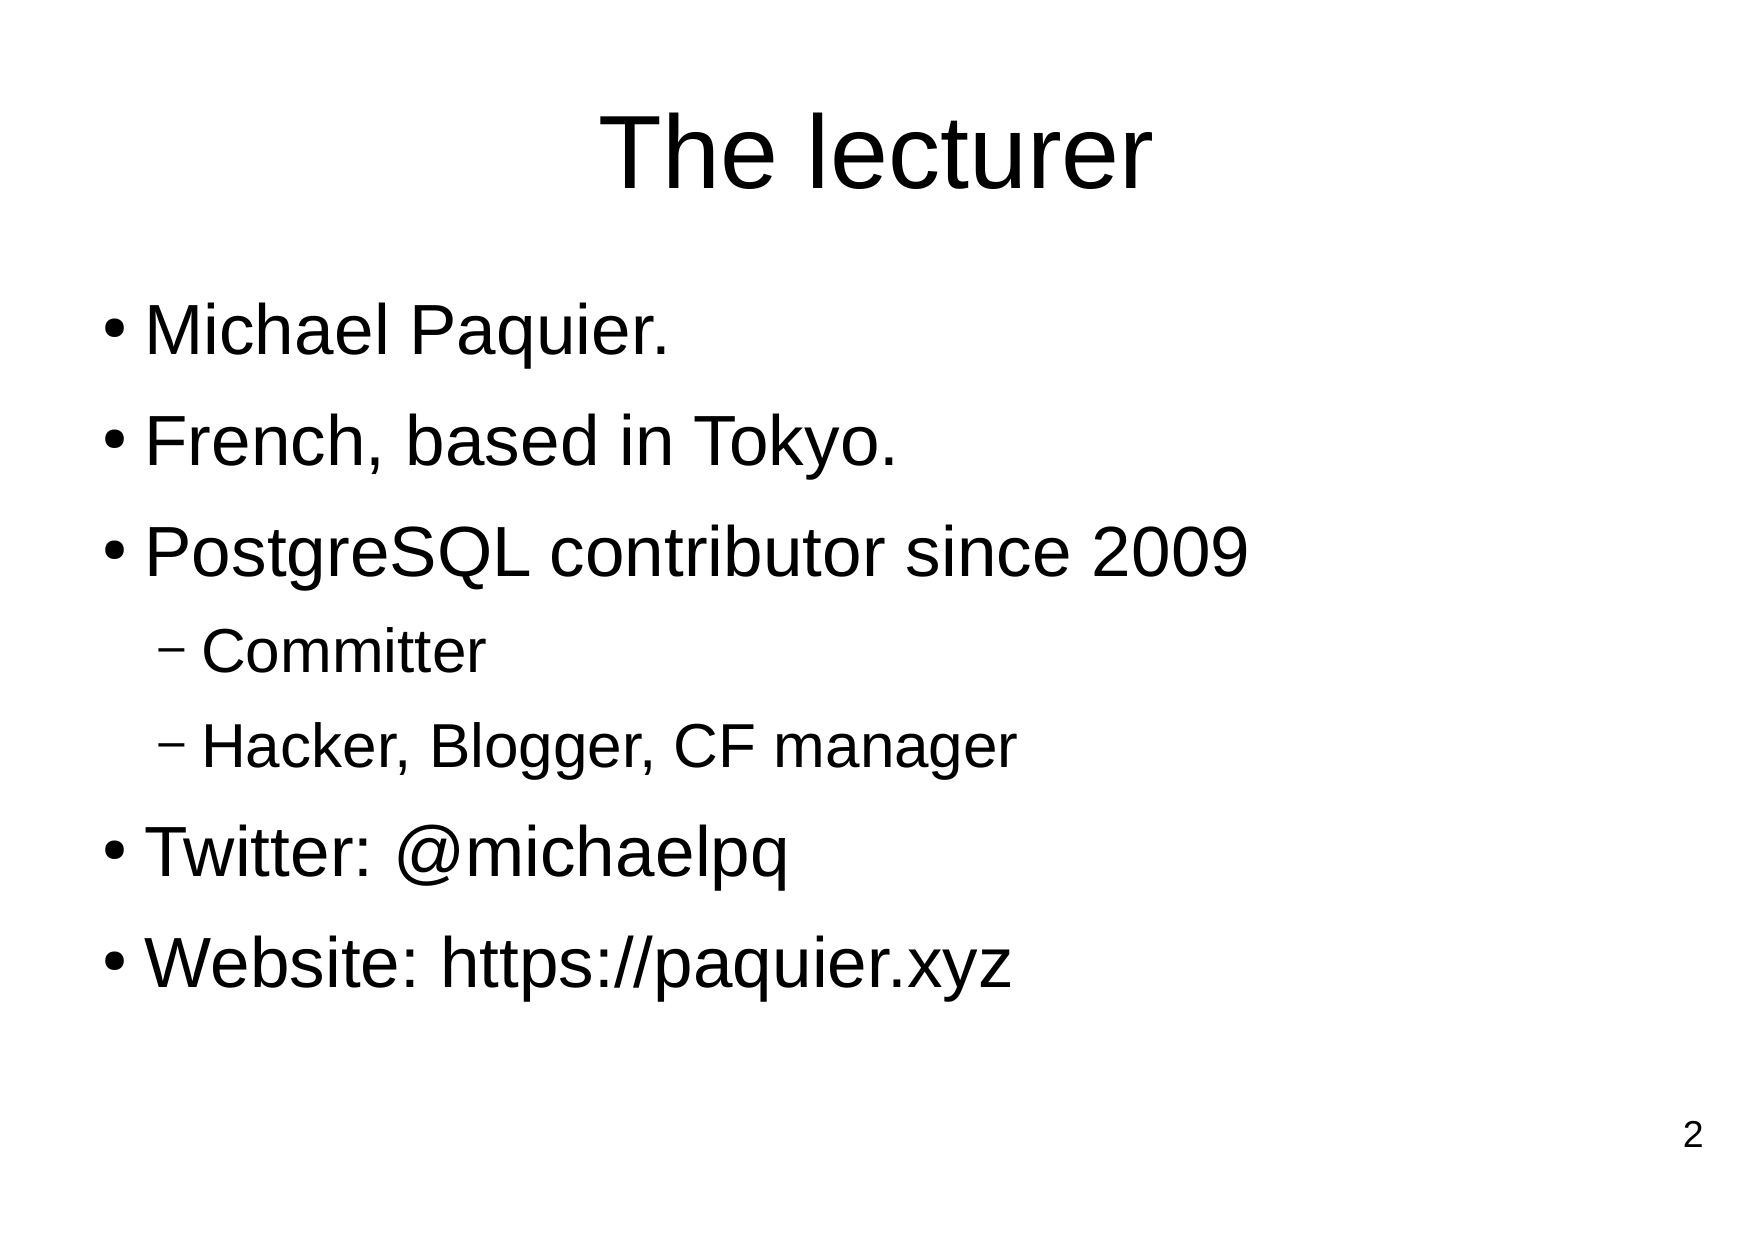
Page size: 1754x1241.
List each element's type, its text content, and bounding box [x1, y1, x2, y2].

text_box <number> [1447, 1106, 1719, 1201]
title The lecturer [87, 49, 1667, 257]
list Michael Paquier. French, based in Tokyo. PostgreSQL contributor since 2009 Committer Hacker, Blogger, CF manager Twitter: @michaelpq Website: https://paquier.xyz [87, 290, 1667, 1010]
